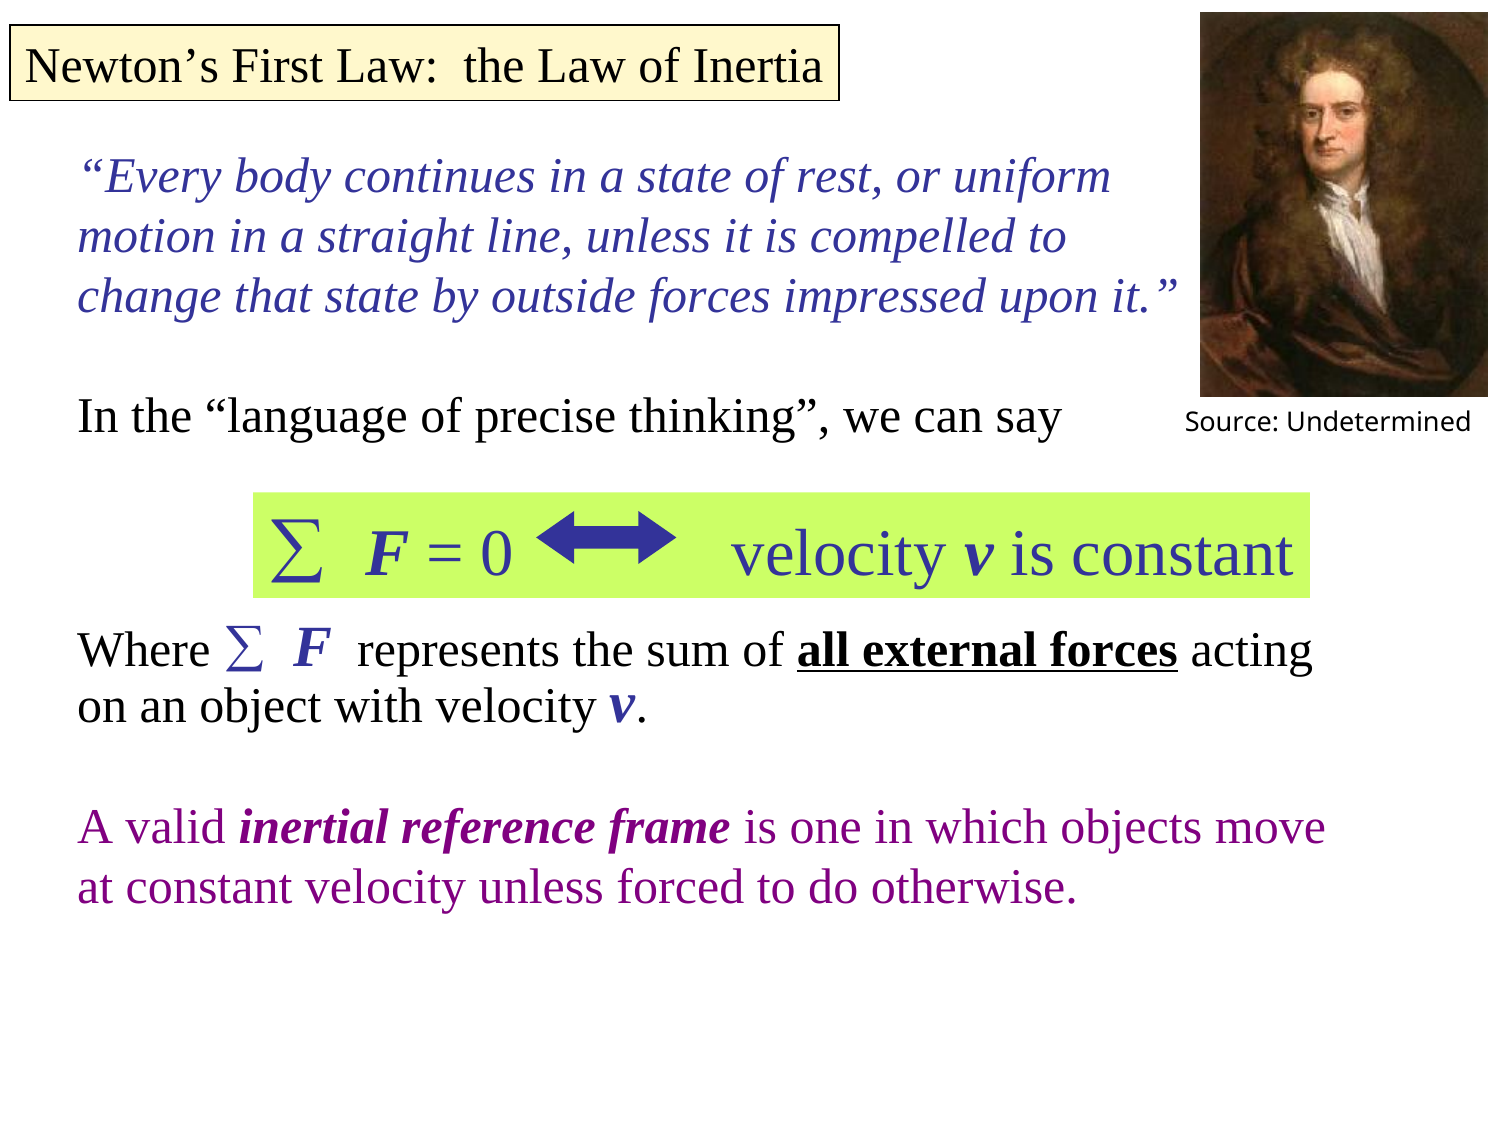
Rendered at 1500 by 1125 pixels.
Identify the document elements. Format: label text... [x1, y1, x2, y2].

picture [1200, 12, 1488, 397]
text_box [537, 512, 676, 563]
text_box ∑ F = 0 velocity v is constant [253, 492, 1310, 598]
text_box Source: Undetermined [1170, 397, 1487, 445]
text_box Newton’s First Law: the Law of Inertia [9, 24, 840, 101]
text_box “Every body continues in a state of rest, or uniform motion in a straight line, unless it is compelled to change that state by outside forces impressed upon it.” In the “language of precise thinking”, we can say Where ∑ F represents the sum of all external forces acting on an object with velocity v. A valid inertial reference frame is one in which objects move at constant velocity unless forced to do otherwise. [62, 134, 1388, 922]
